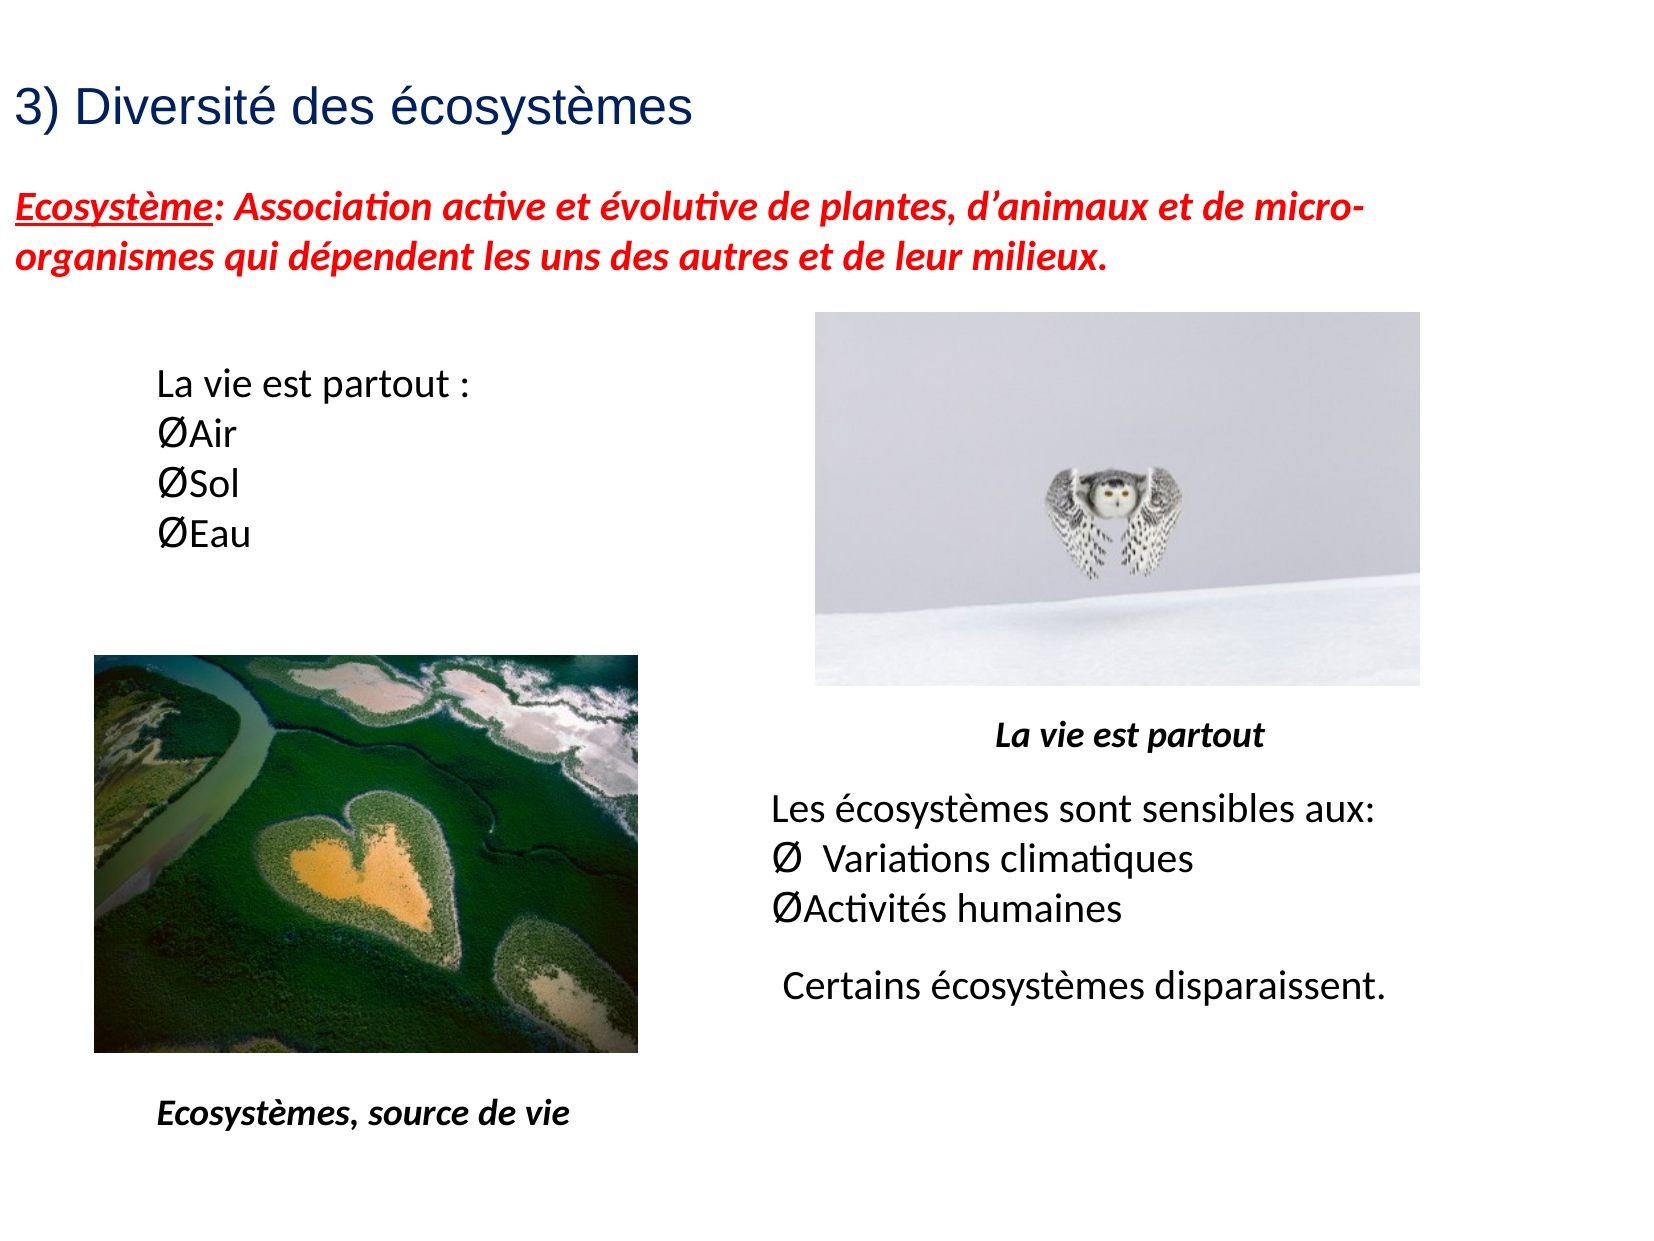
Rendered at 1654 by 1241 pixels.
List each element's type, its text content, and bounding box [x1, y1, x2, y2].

picture [94, 655, 638, 1053]
text_box Certains écosystèmes disparaissent. [767, 950, 1442, 1017]
text_box Les écosystèmes sont sensibles aux: Variations climatiques Activités humaines [755, 773, 1465, 941]
text_box Ecosystème: Association active et évolutive de plantes, d’animaux et de micro-organismes qui dépendent les uns des autres et de leur milieux. [0, 171, 1560, 288]
text_box La vie est partout [980, 702, 1300, 764]
picture [815, 312, 1420, 686]
picture [94, 655, 119, 665]
text_box Ecosystèmes, source de vie [141, 1080, 674, 1142]
title 3) Diversité des écosystèmes [0, 0, 1099, 171]
text_box La vie est partout : Air Sol Eau [141, 348, 615, 566]
